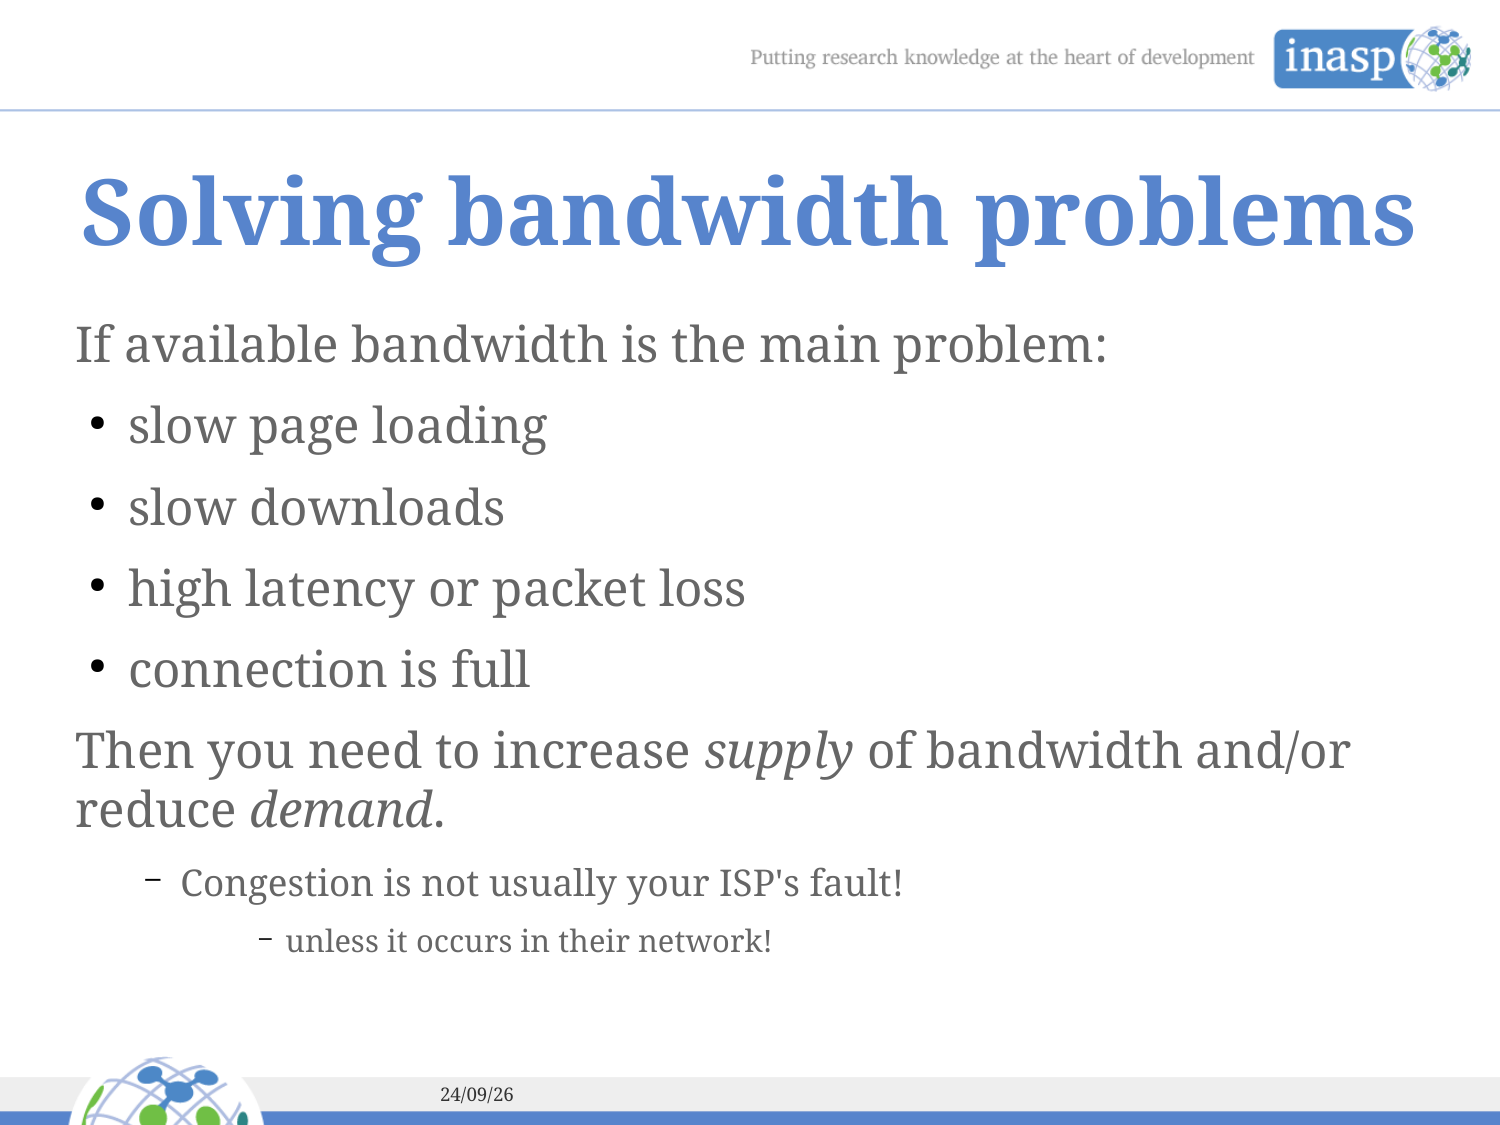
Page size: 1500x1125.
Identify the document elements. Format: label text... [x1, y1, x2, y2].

list If available bandwidth is the main problem: slow page loading slow downloads high latency or packet loss connection is full Then you need to increase supply of bandwidth and/or reduce demand. Congestion is not usually your ISP's fault! unless it occurs in their network! unless it occurs in their network! [75, 313, 1426, 967]
picture [0, 0, 1500, 1125]
title Solving bandwidth problems [75, 129, 1426, 313]
